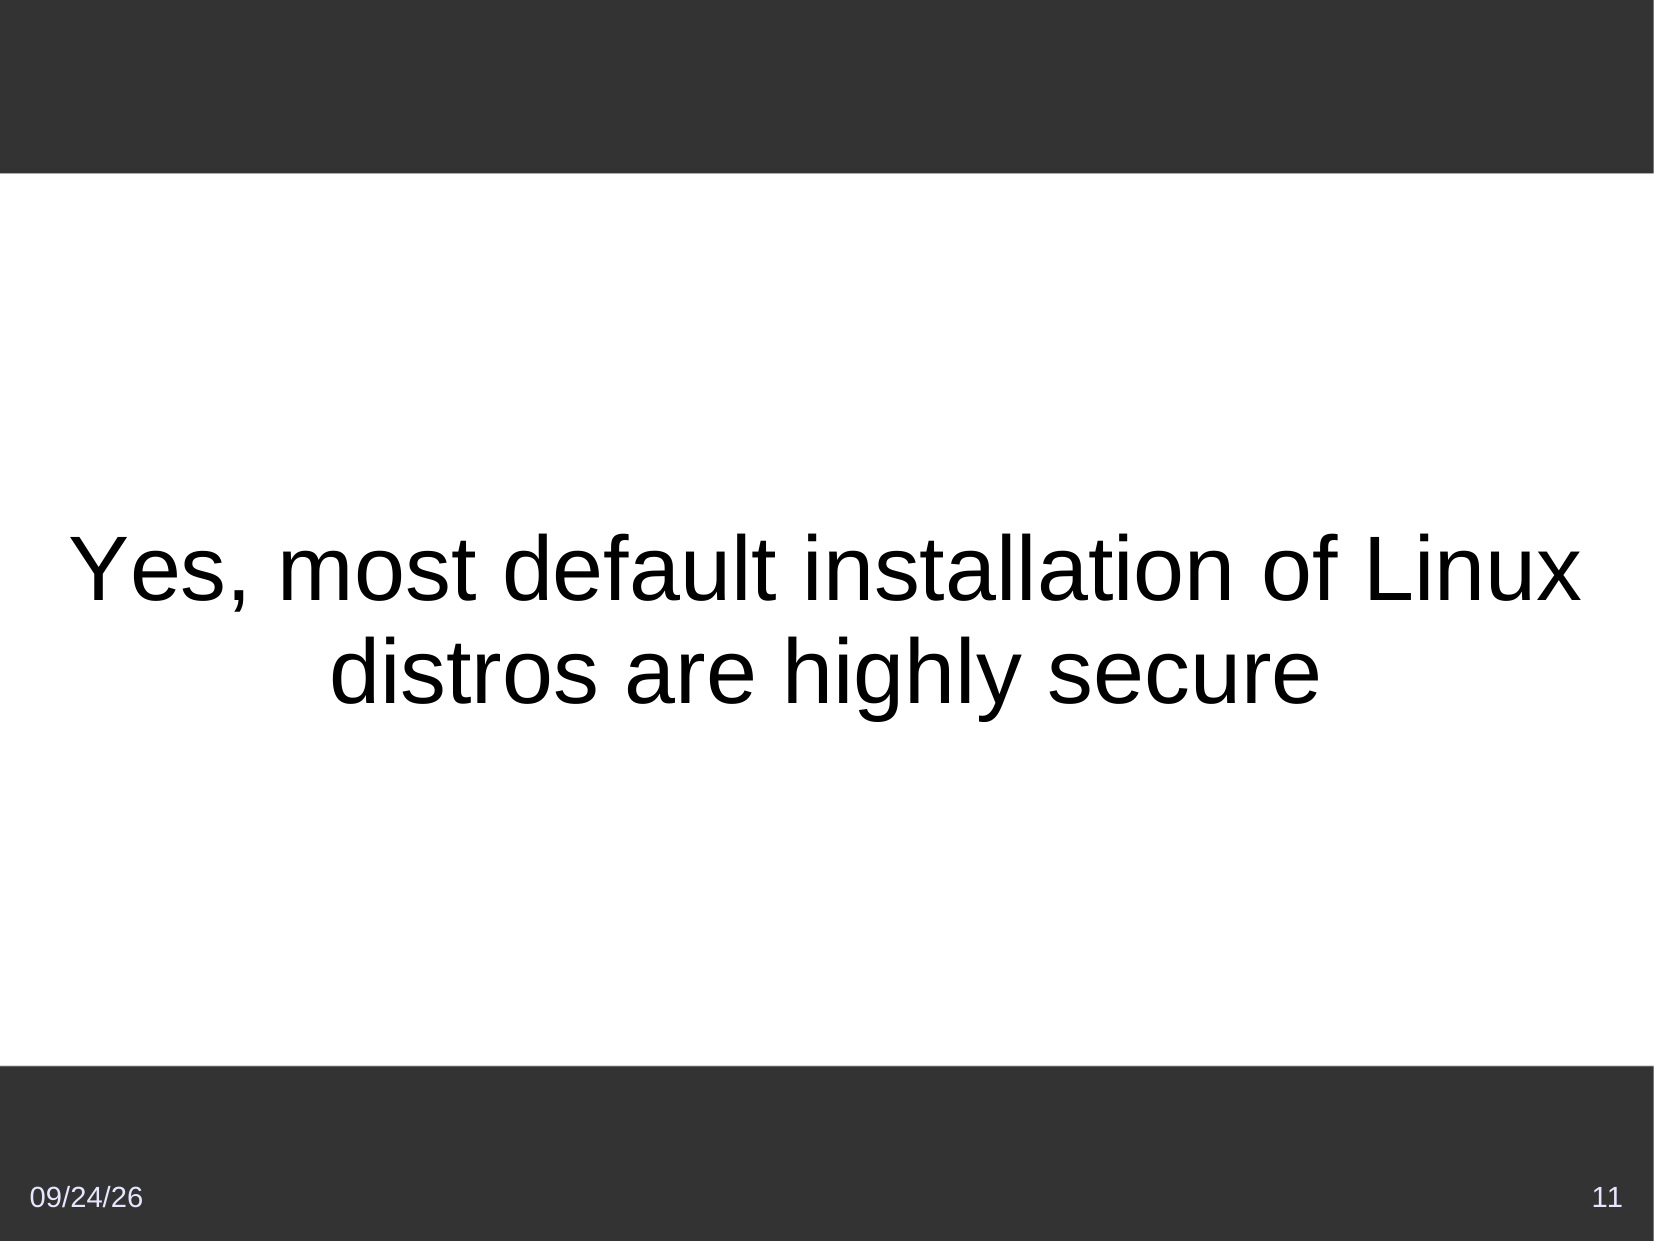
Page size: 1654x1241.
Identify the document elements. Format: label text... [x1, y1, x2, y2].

subtitle Yes, most default installation of Linux distros are highly secure [29, 214, 1625, 1027]
picture [0, 0, 1654, 1241]
